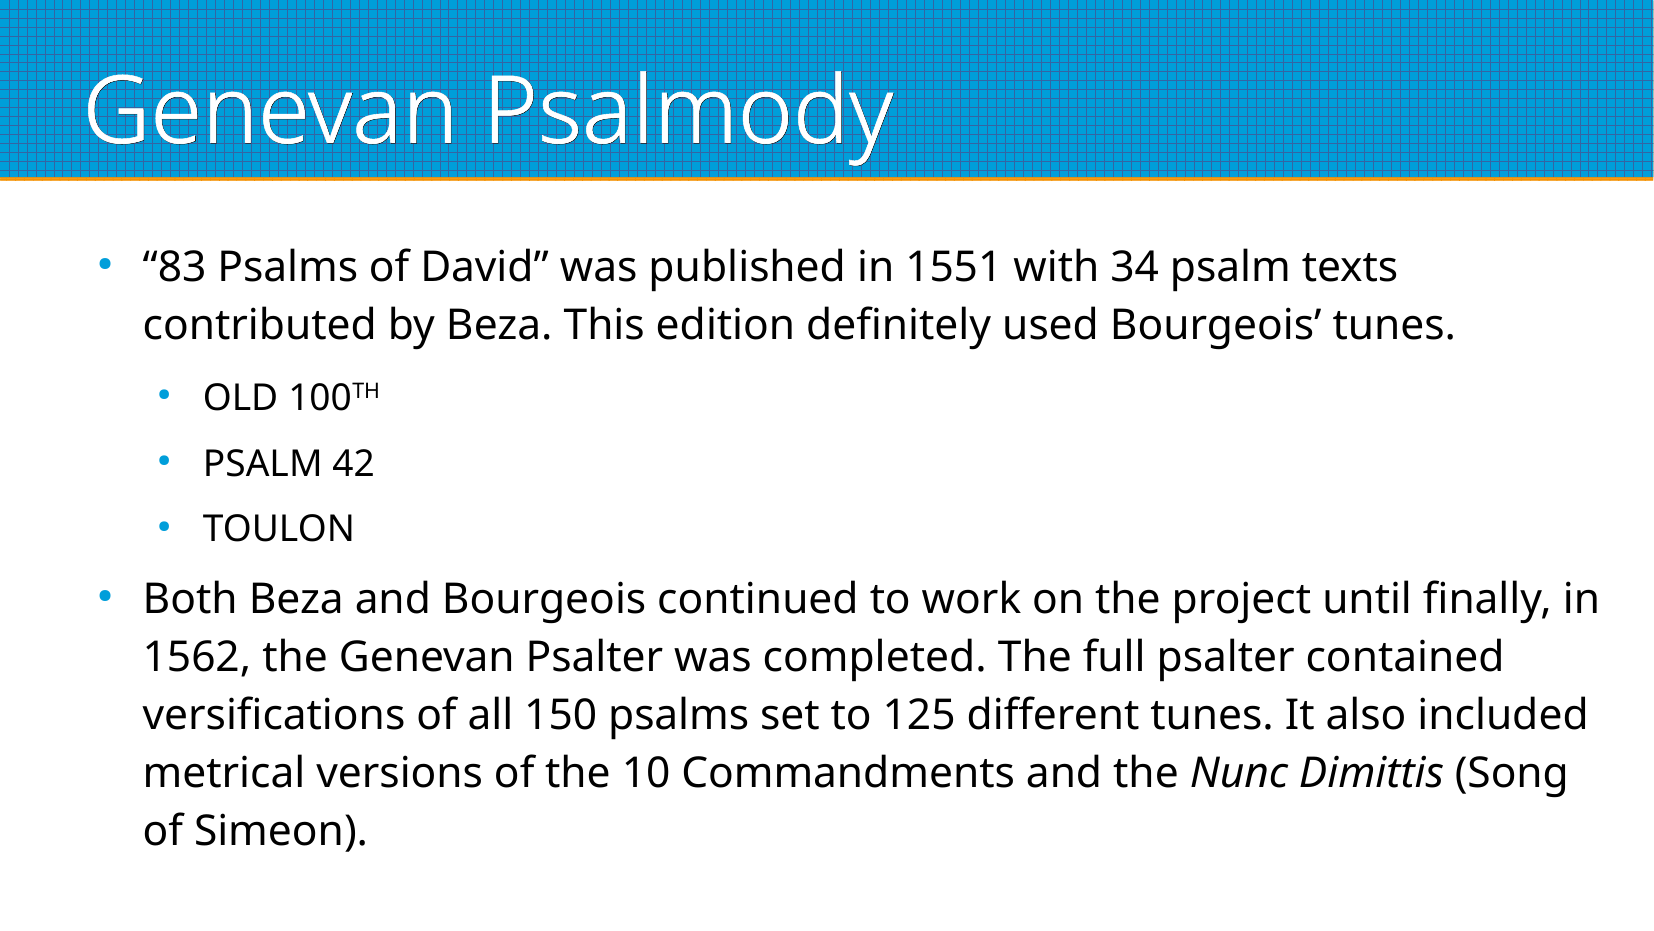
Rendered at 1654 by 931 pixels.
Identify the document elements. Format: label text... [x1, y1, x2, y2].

title Genevan Psalmody [82, 14, 1571, 171]
list “83 Psalms of David” was published in 1551 with 34 psalm texts contributed by Beza. This edition definitely used Bourgeois’ tunes. OLD 100TH PSALM 42 TOULON Both Beza and Bourgeois continued to work on the project until finally, in 1562, the Genevan Psalter was completed. The full psalter contained versifications of all 150 psalms set to 125 different tunes. It also included metrical versions of the 10 Commandments and the Nunc Dimittis (Song of Simeon). [82, 236, 1613, 863]
